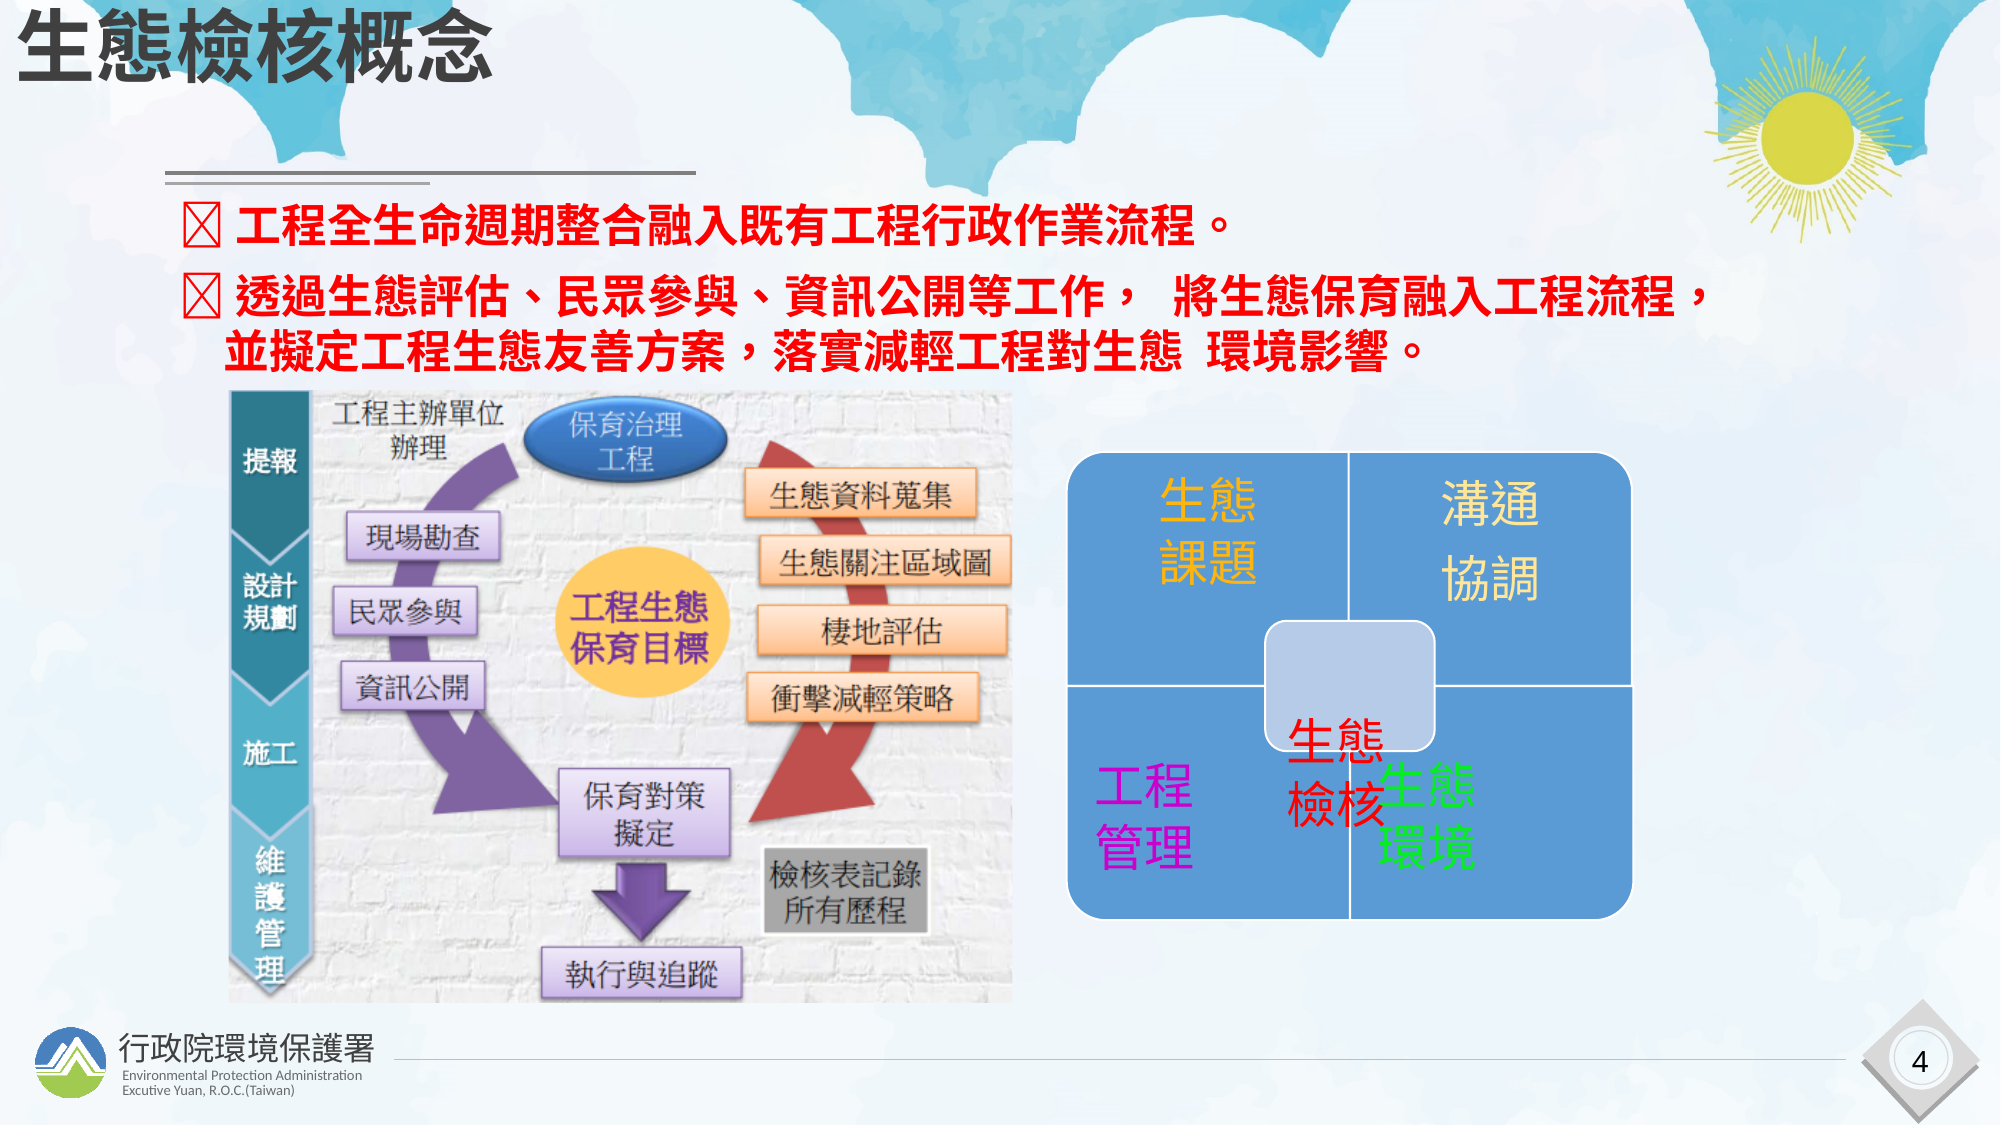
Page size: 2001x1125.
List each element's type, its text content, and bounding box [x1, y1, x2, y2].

text_box 生態 檢核 [1265, 620, 1435, 752]
text_box 透過生態評估、民眾參與、資訊公開等工作， 將生態保育融入工程流程，並擬定工程生態友善方案，落實減輕工程對生態 環境影響。 [164, 260, 1751, 385]
text_box 工程全生命週期整合融入既有工程行政作業流程。 [164, 189, 1258, 259]
text_box 4 [1896, 1035, 1987, 1096]
text_box 工程 管理 [1066, 685, 1350, 921]
text_box 溝通 協調 [1348, 451, 1632, 685]
text_box 生態 環境 [1350, 685, 1634, 921]
text_box 生態 課題 [1066, 451, 1348, 685]
title 生態檢核概念 [0, 0, 1726, 102]
picture [228, 390, 1013, 1003]
